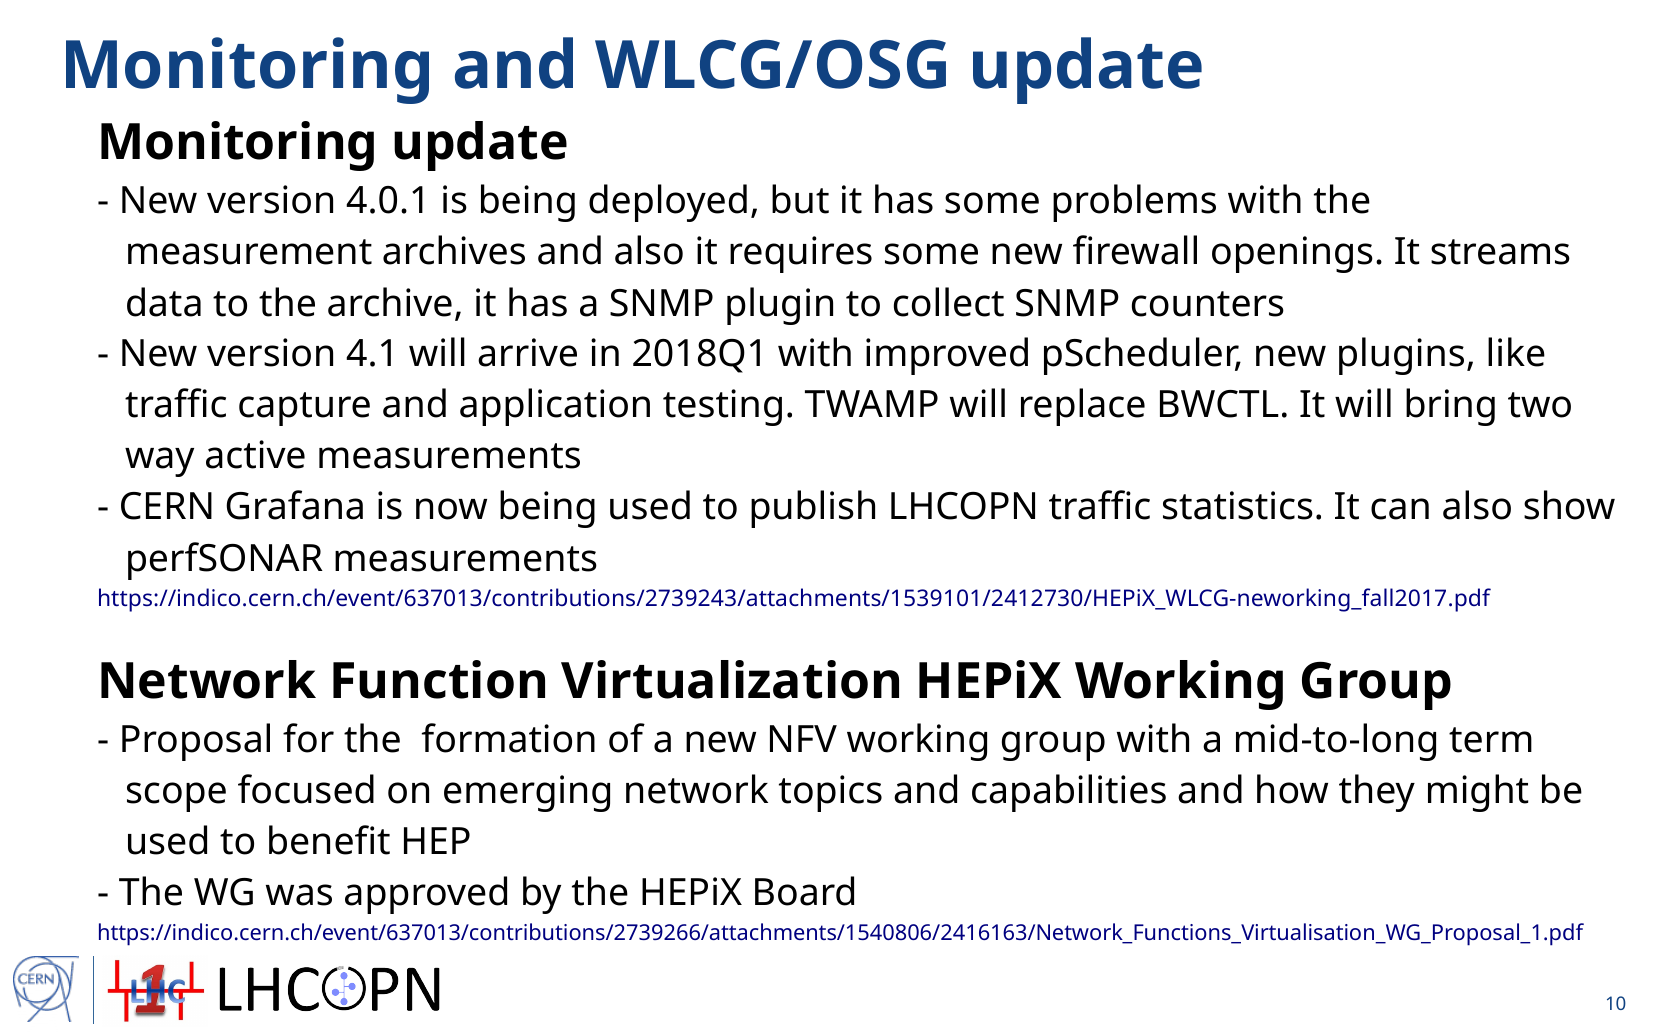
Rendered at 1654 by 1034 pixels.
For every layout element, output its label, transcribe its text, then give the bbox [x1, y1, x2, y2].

picture [13, 956, 79, 1032]
text_box Monitoring update - New version 4.0.1 is being deployed, but it has some problems with the measurement archives and also it requires some new firewall openings. It streams data to the archive, it has a SNMP plugin to collect SNMP counters - New version 4.1 will arrive in 2018Q1 with improved pScheduler, new plugins, like traffic capture and application testing. TWAMP will replace BWCTL. It will bring two way active measurements - CERN Grafana is now being used to publish LHCOPN traffic statistics. It can also show perfSONAR measurements https://indico.cern.ch/event/637013/contributions/2739243/attachments/1539101/2412730/HEPiX_WLCG-neworking_fall2017.pdf Network Function Virtualization HEPiX Working Group - Proposal for the formation of a new NFV working group with a mid-to-long term scope focused on emerging network topics and capabilities and how they might be used to benefit HEP - The WG was approved by the HEPiX Board https://indico.cern.ch/event/637013/contributions/2739266/attachments/1540806/2416163/Network_Functions_Virtualisation_WG_Proposal_1.pdf [82, 98, 1638, 1034]
title Monitoring and WLCG/OSG update [60, 0, 1528, 138]
